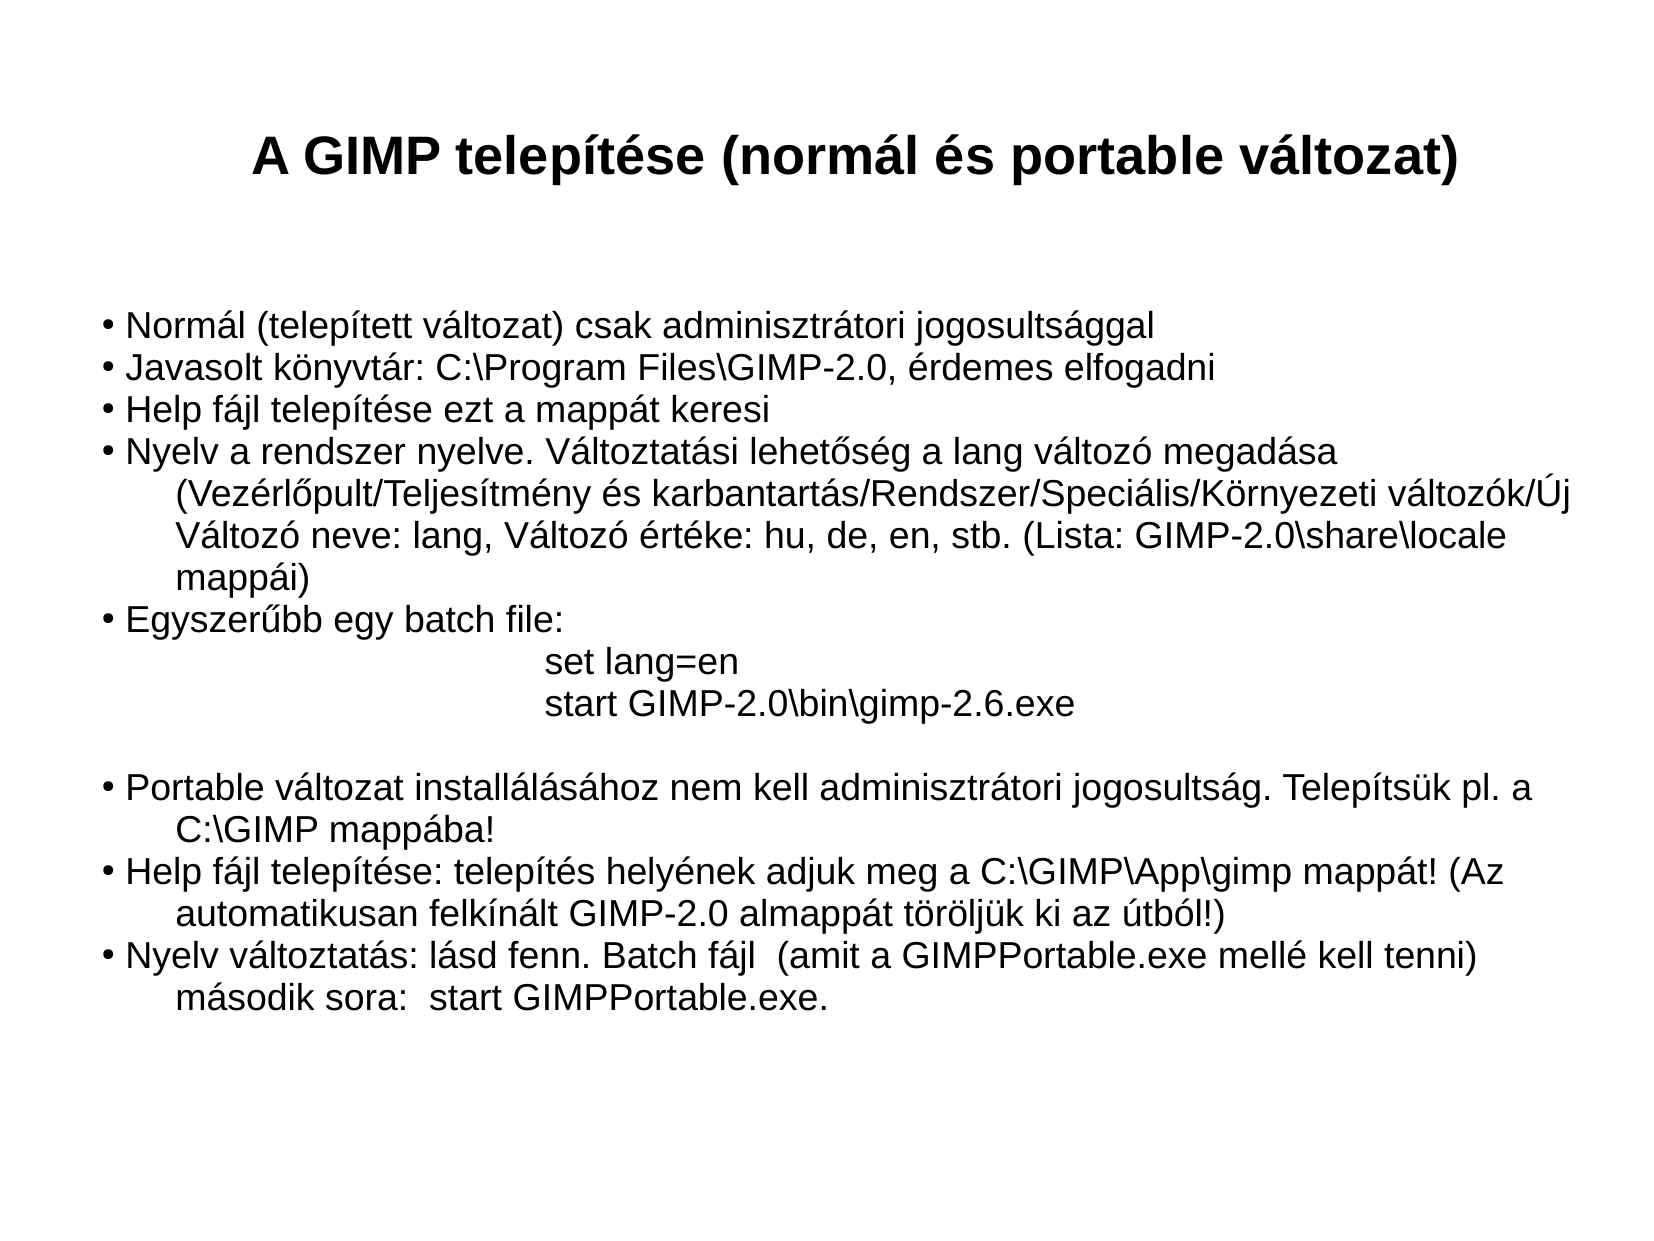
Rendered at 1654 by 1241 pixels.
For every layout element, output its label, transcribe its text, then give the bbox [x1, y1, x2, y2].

text_box A GIMP telepítése (normál és portable változat) [236, 118, 1476, 195]
text_box Normál (telepített változat) csak adminisztrátori jogosultsággal Javasolt könyvtár: C:\Program Files\GIMP-2.0, érdemes elfogadni Help fájl telepítése ezt a mappát keresi Nyelv a rendszer nyelve. Változtatási lehetőség a lang változó megadása (Vezérlőpult/Teljesítmény és karbantartás/Rendszer/Speciális/Környezeti változók/Új Változó neve: lang, Változó értéke: hu, de, en, stb. (Lista: GIMP-2.0\share\locale mappái) Egyszerűbb egy batch file: set lang=en start GIMP-2.0\bin\gimp-2.6.exe Portable változat installálásához nem kell adminisztrátori jogosultság. Telepítsük pl. a C:\GIMP mappába! Help fájl telepítése: telepítés helyének adjuk meg a C:\GIMP\App\gimp mappát! (Az automatikusan felkínált GIMP-2.0 almappát töröljük ki az útból!) Nyelv változtatás: lásd fenn. Batch fájl (amit a GIMPPortable.exe mellé kell tenni) második sora: start GIMPPortable.exe. [86, 297, 1595, 1070]
